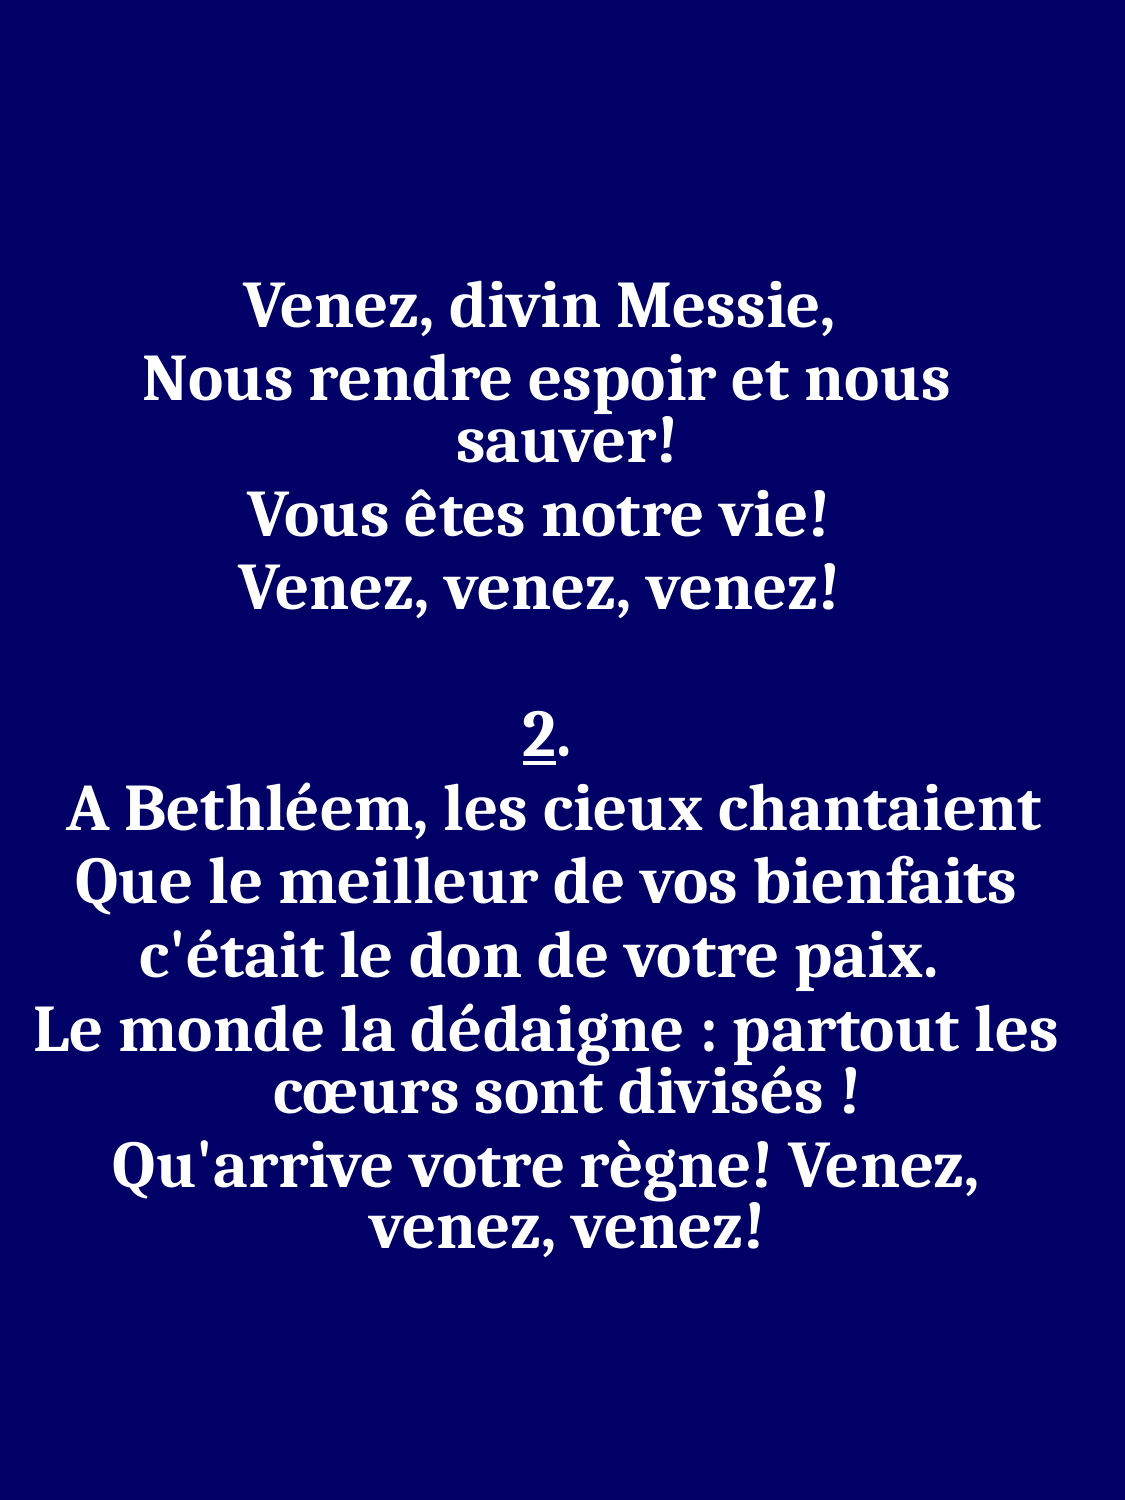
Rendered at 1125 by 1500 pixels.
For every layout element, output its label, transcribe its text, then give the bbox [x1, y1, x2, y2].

text_box Venez, divin Messie, Nous rendre espoir et nous sauver! Vous êtes notre vie! Venez, venez, venez! 2. A Bethléem, les cieux chantaient Que le meilleur de vos bienfaits c'était le don de votre paix. Le monde la dédaigne : partout les cœurs sont divisés ! Qu'arrive votre règne! Venez, venez, venez! [11, 183, 1083, 1495]
